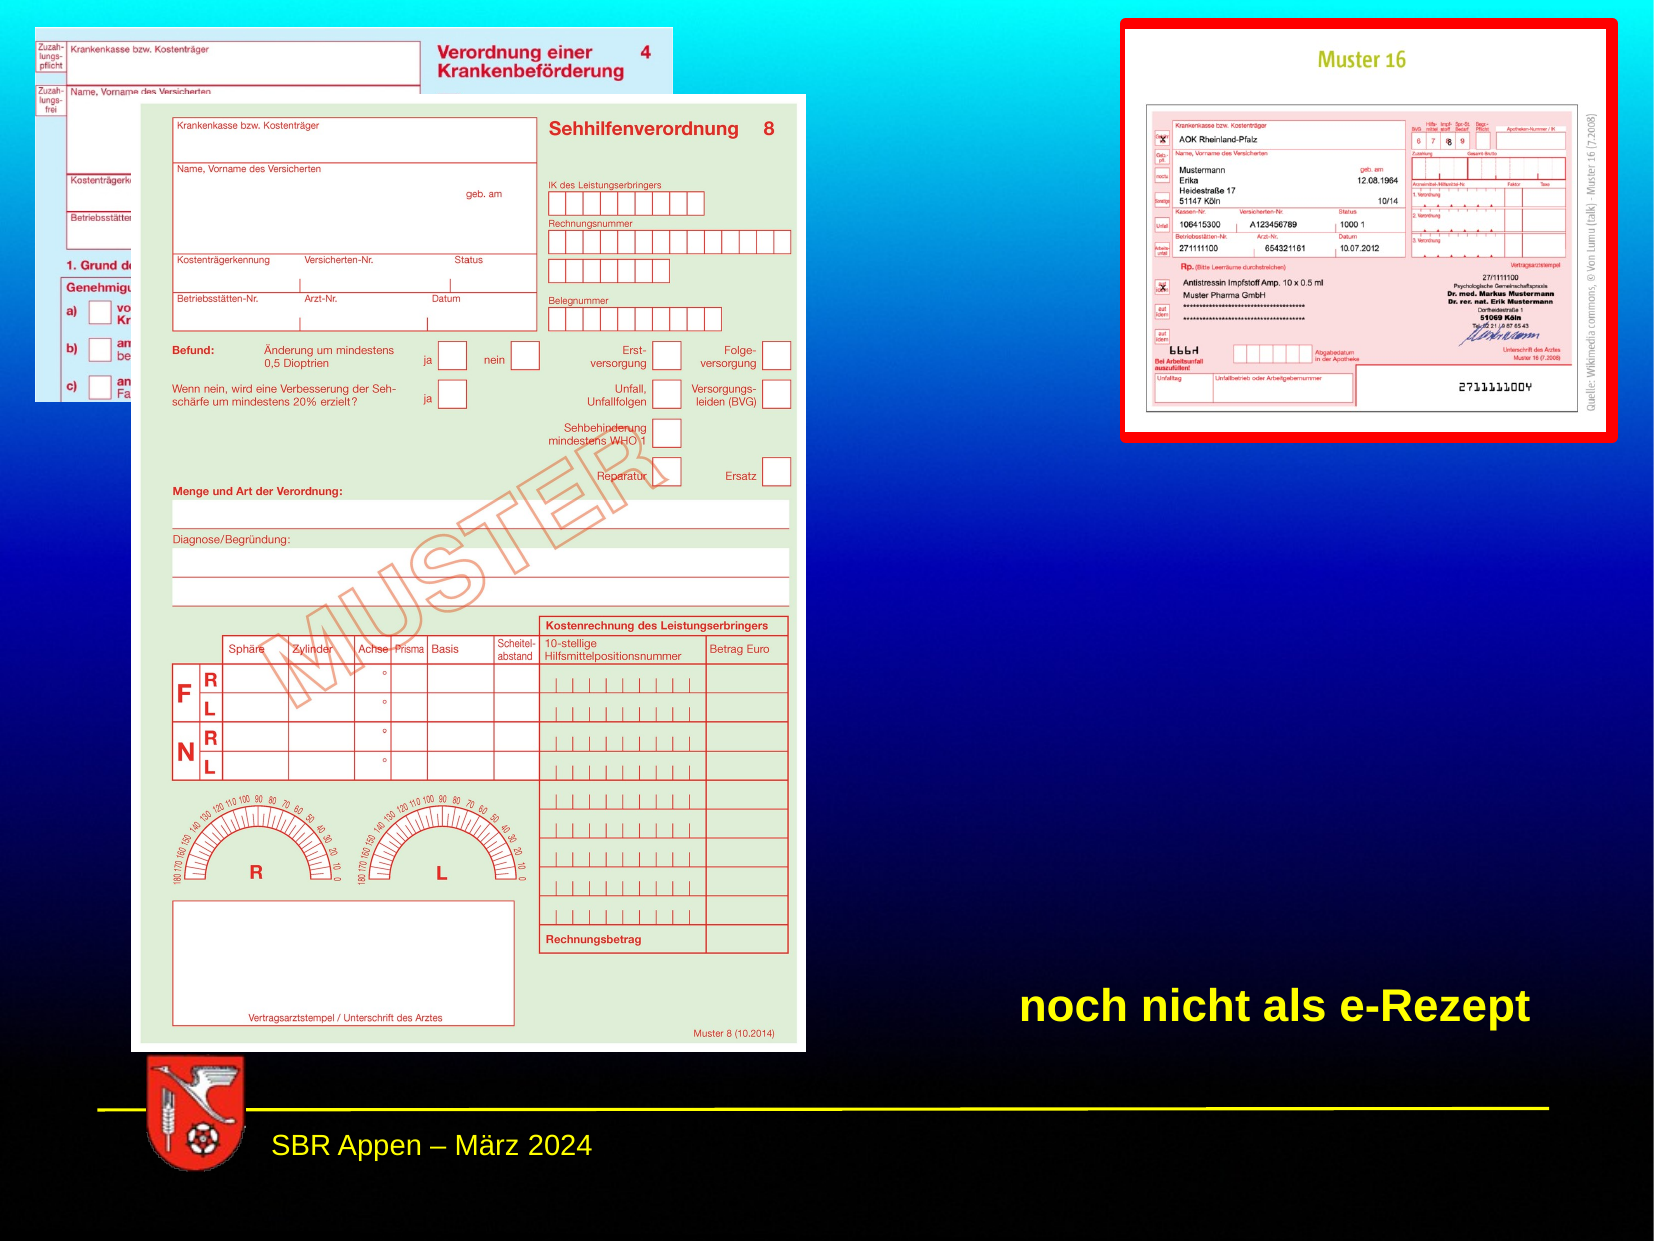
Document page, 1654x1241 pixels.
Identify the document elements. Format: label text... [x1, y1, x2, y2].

picture [1125, 29, 1606, 432]
picture [0, 0, 1654, 1241]
text_box noch nicht als e-Rezept [1003, 972, 1546, 1040]
text_box SBR Appen – März 2024 [256, 1121, 760, 1170]
